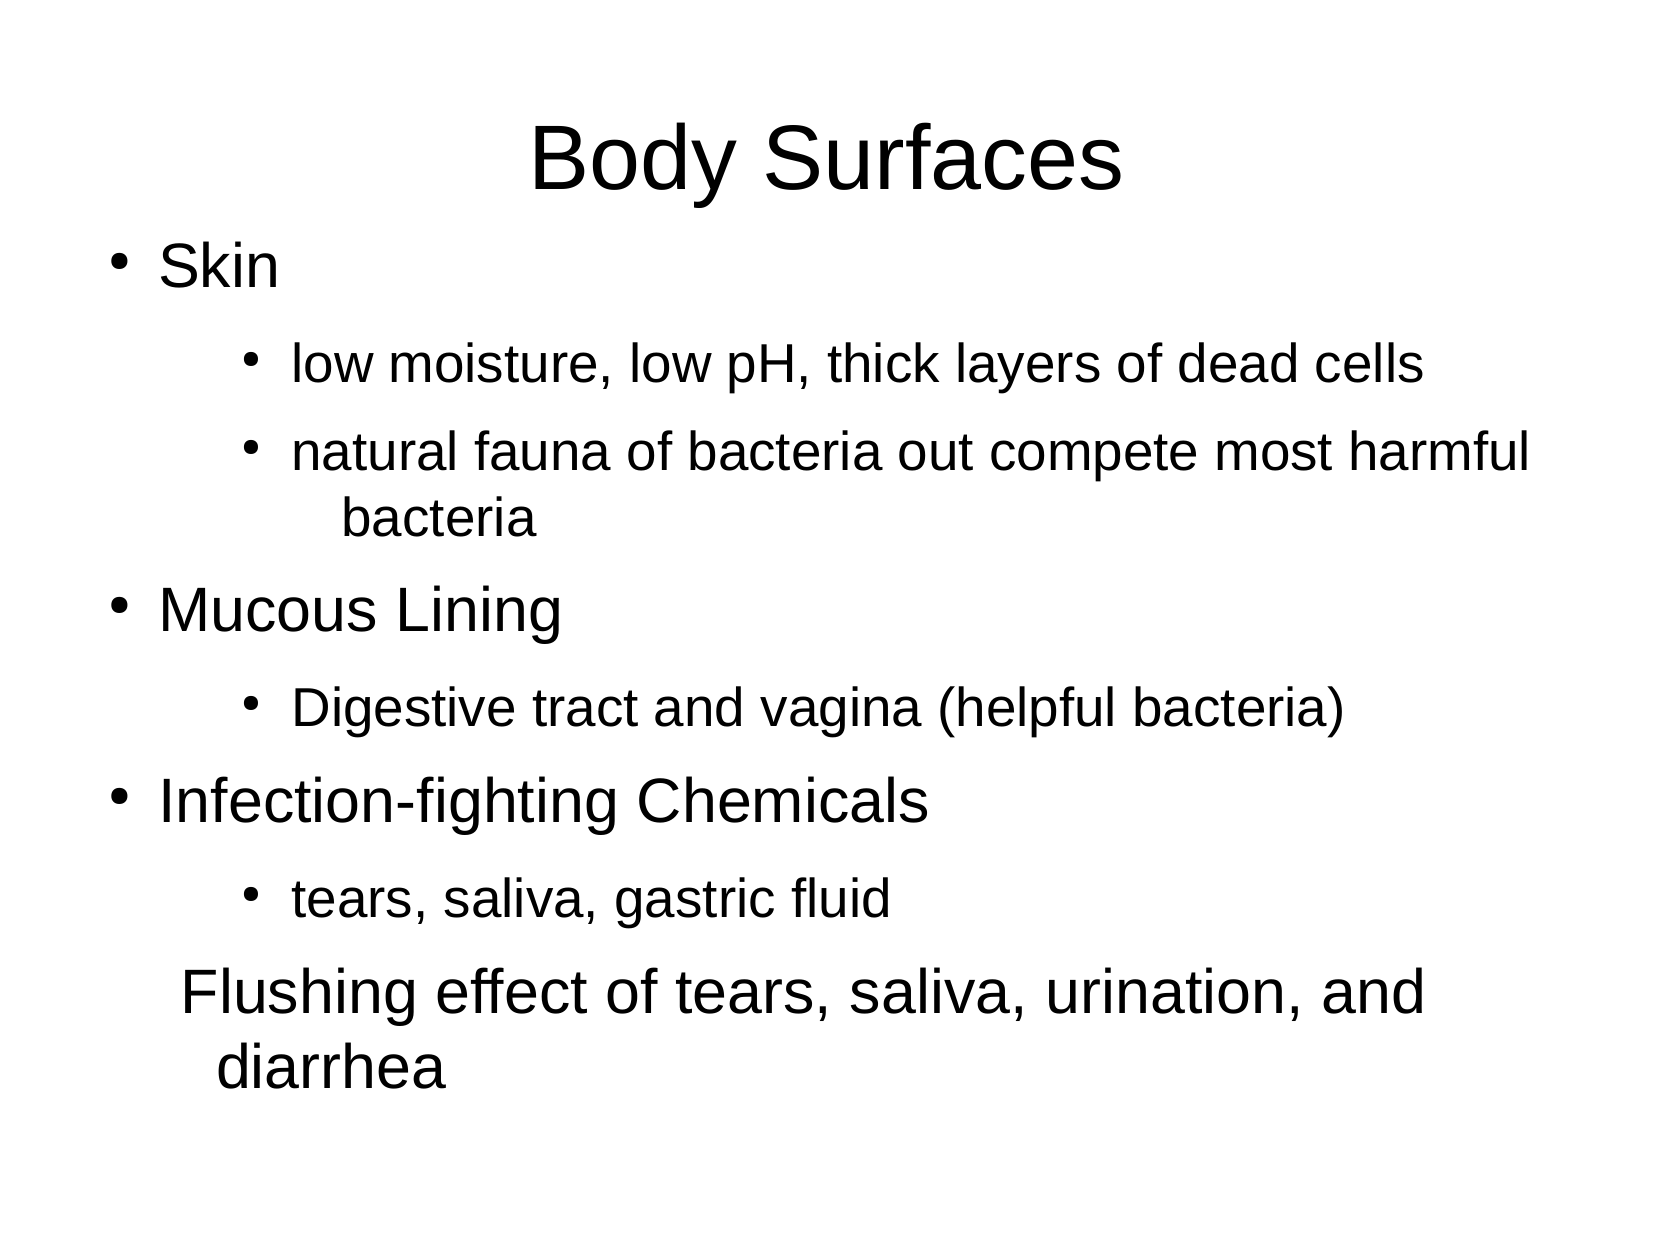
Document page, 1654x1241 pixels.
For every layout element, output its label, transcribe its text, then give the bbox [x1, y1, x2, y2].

title Body Surfaces [82, 56, 1571, 250]
list Skin low moisture, low pH, thick layers of dead cells natural fauna of bacteria out compete most harmful bacteria Mucous Lining Digestive tract and vagina (helpful bacteria) Infection-fighting Chemicals tears, saliva, gastric fluid Flushing effect of tears, saliva, urination, and diarrhea [75, 225, 1564, 1106]
